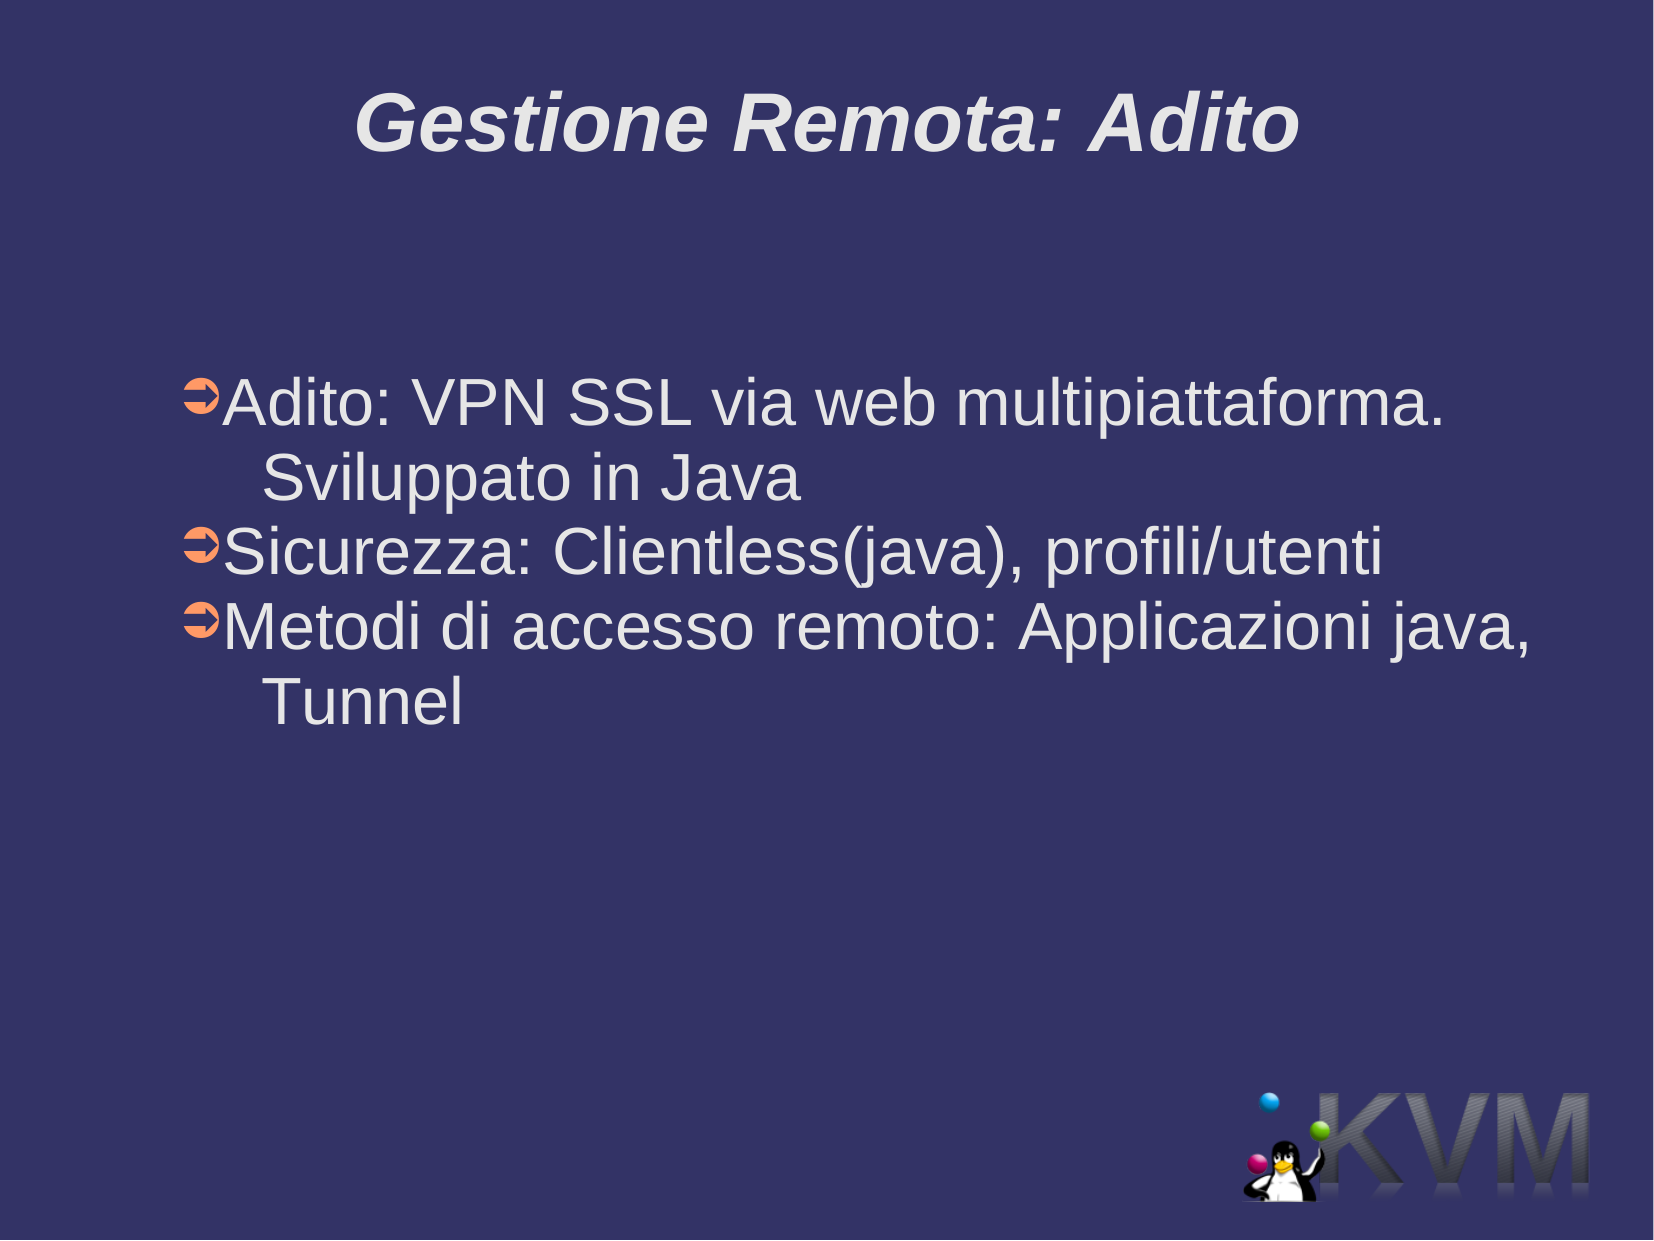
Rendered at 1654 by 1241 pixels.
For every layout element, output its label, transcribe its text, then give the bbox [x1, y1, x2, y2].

list Adito: VPN SSL via web multipiattaforma. Sviluppato in Java Sicurezza: Clientless(java), profili/utenti Metodi di accesso remoto: Applicazioni java, Tunnel [178, 364, 1570, 1147]
title Gestione Remota: Adito [121, 19, 1534, 227]
picture [1242, 1092, 1595, 1202]
